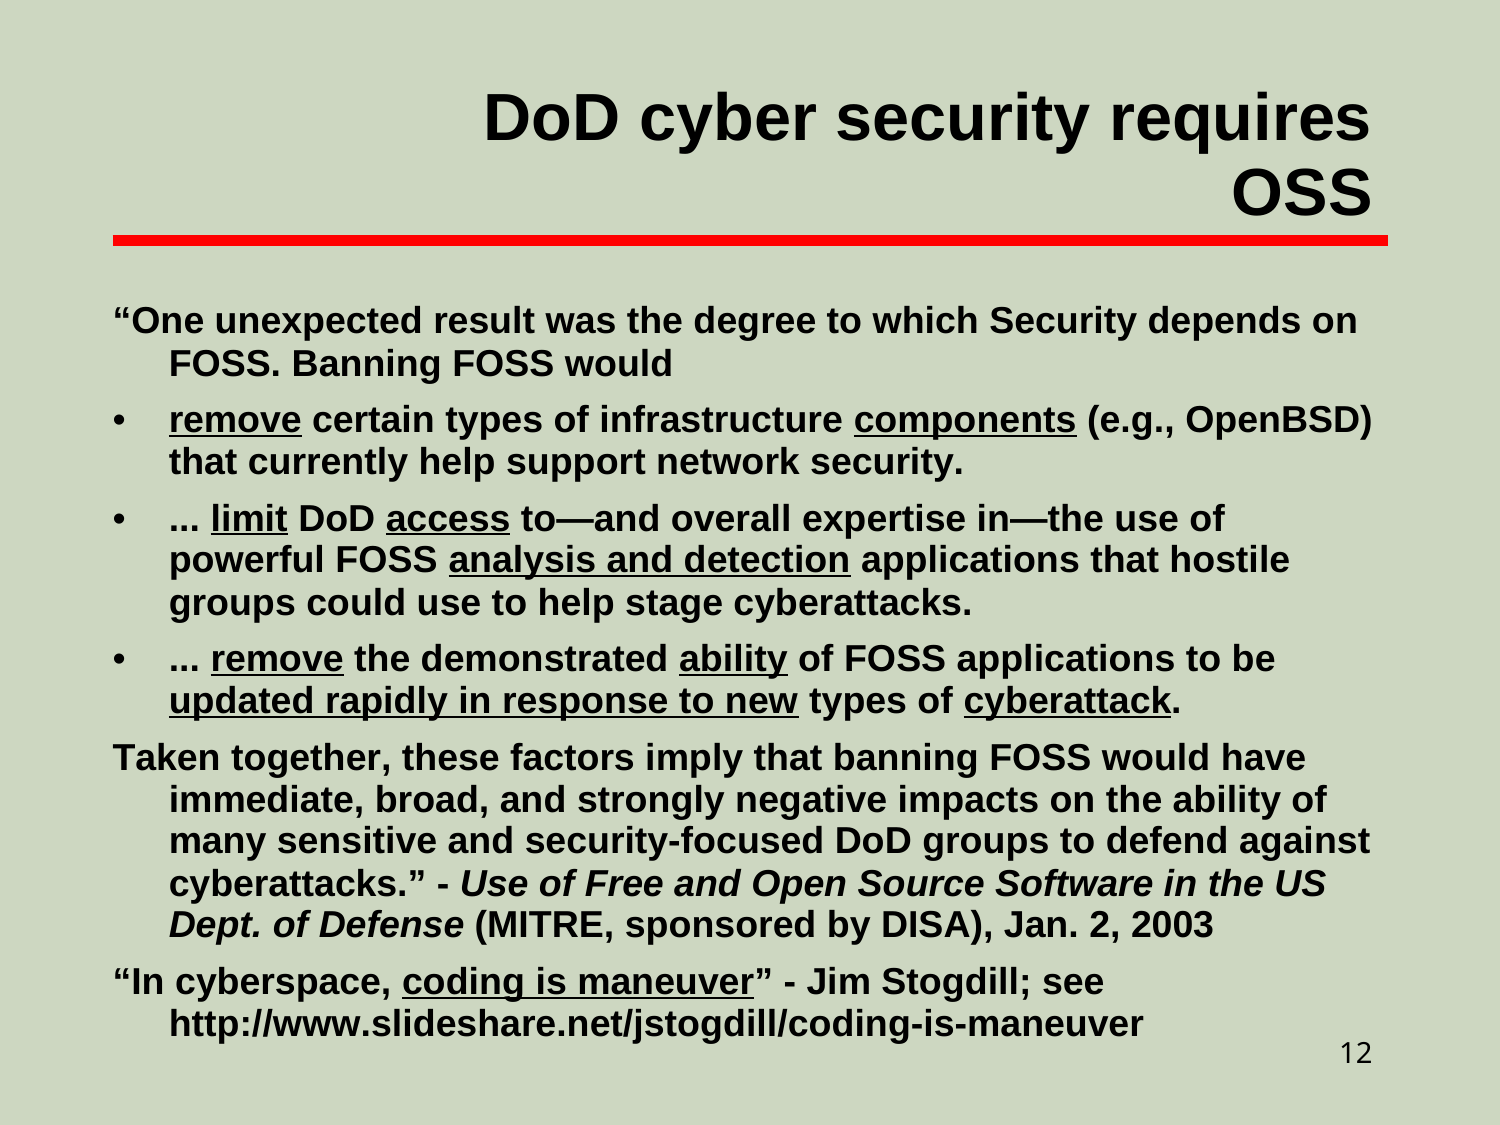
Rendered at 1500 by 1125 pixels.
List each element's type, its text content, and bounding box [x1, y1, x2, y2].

list “One unexpected result was the degree to which Security depends on FOSS. Banning FOSS would remove certain types of infrastructure components (e.g., OpenBSD) that currently help support network security. ... limit DoD access to—and overall expertise in—the use of powerful FOSS analysis and detection applications that hostile groups could use to help stage cyberattacks. ... remove the demonstrated ability of FOSS applications to be updated rapidly in response to new types of cyberattack. Taken together, these factors imply that banning FOSS would have immediate, broad, and strongly negative impacts on the ability of many sensitive and security-focused DoD groups to defend against cyberattacks.” - Use of Free and Open Source Software in the US Dept. of Defense (MITRE, sponsored by DISA), Jan. 2, 2003 “In cyberspace, coding is maneuver” - Jim Stogdill; see http://www.slideshare.net/jstogdill/coding-is-maneuver [112, 299, 1388, 1065]
title DoD cyber security requires OSS [337, 72, 1388, 238]
